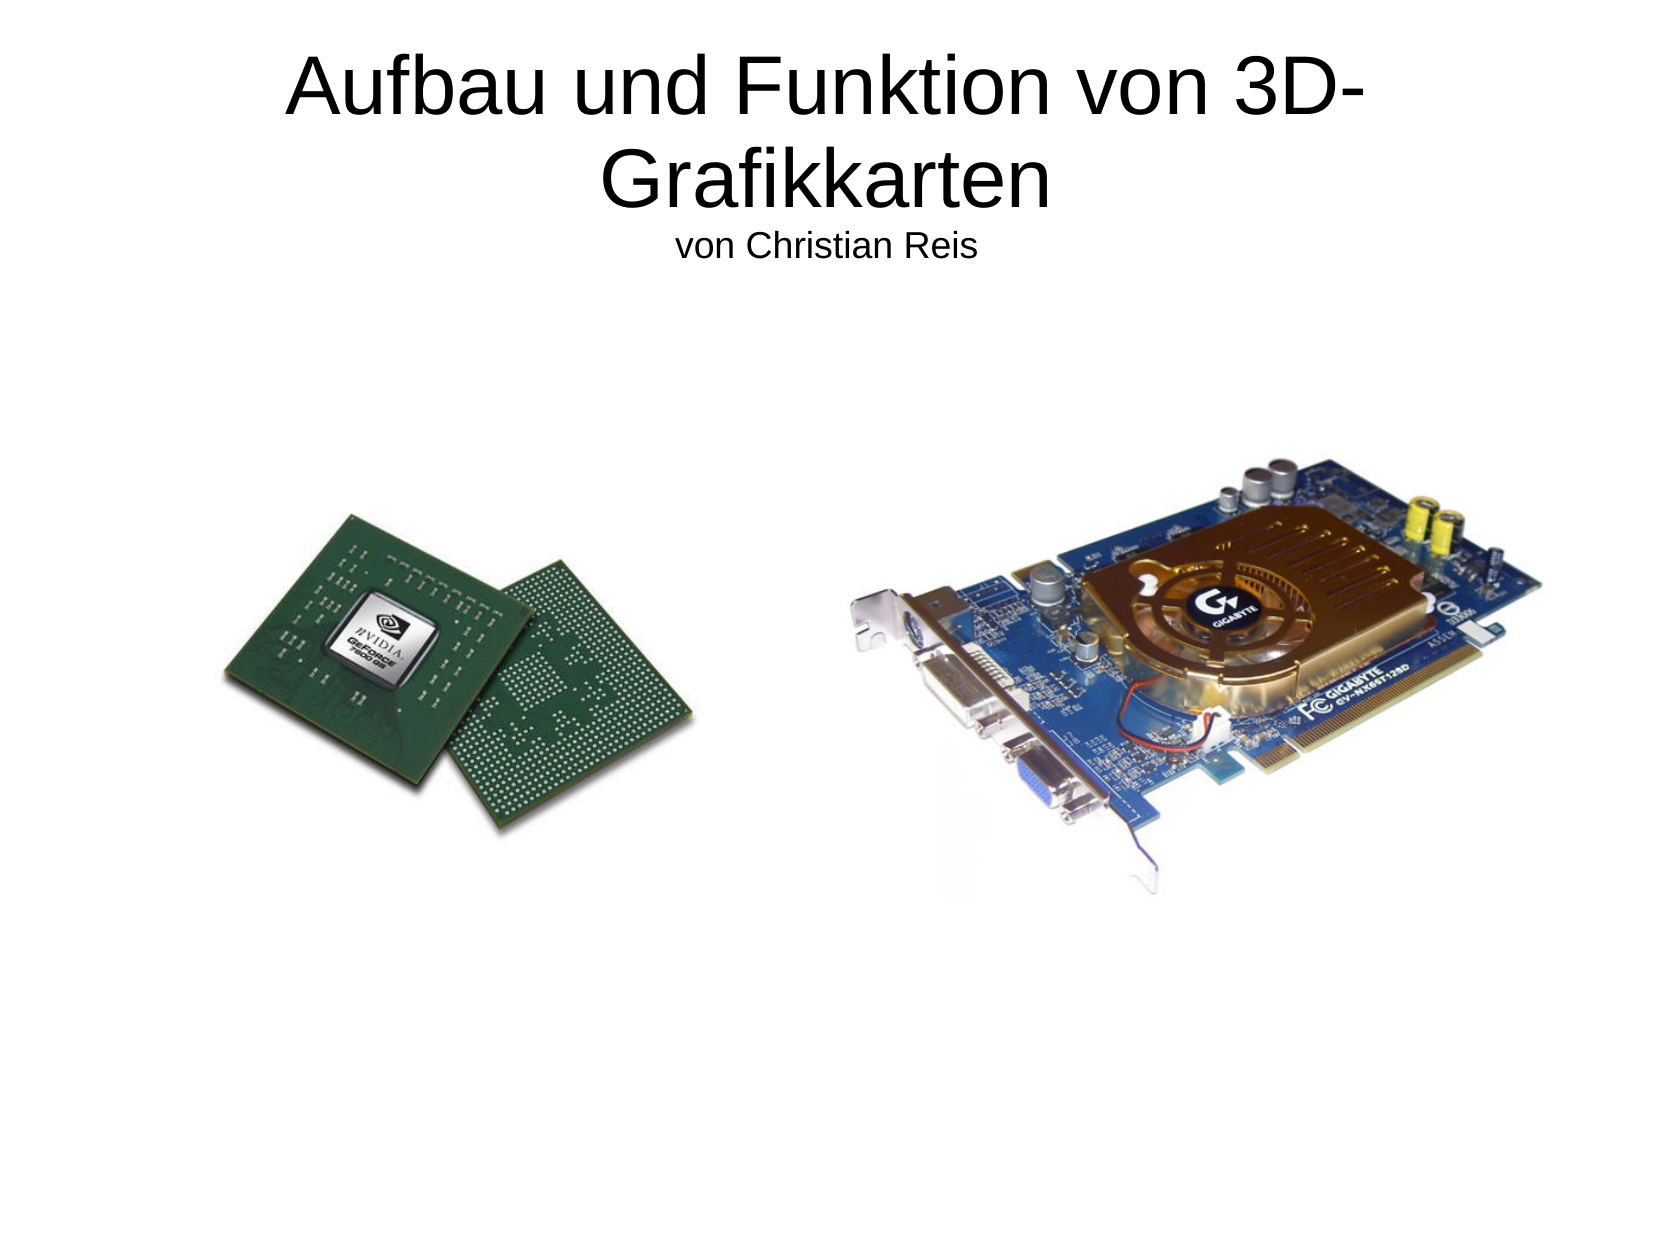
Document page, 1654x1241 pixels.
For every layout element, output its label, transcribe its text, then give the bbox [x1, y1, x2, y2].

picture [835, 442, 1565, 902]
picture [206, 492, 712, 857]
title Aufbau und Funktion von 3D-Grafikkarten von Christian Reis [82, 38, 1571, 268]
